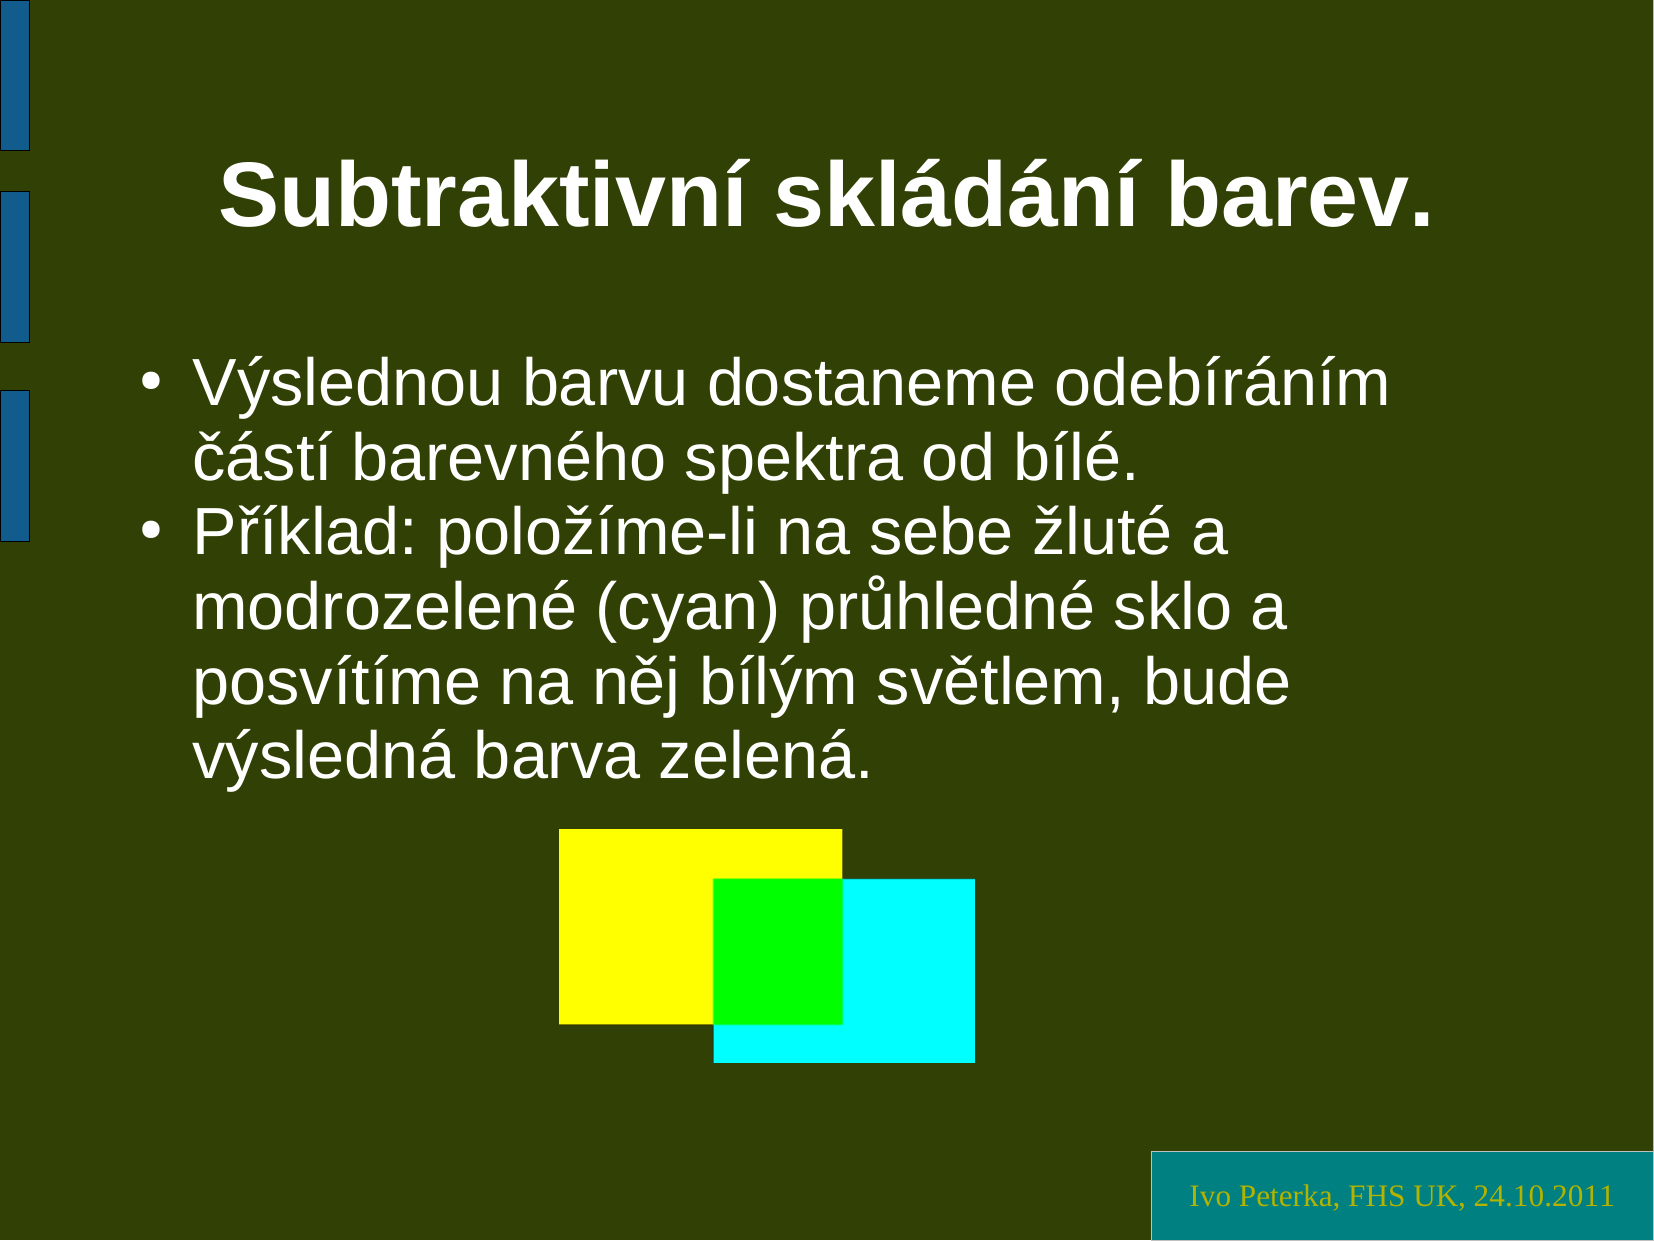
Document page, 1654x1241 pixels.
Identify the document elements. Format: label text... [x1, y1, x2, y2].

title Subtraktivní skládání barev. [121, 98, 1534, 291]
picture [559, 829, 975, 1063]
list Výslednou barvu dostaneme odebíráním částí barevného spektra od bílé. Příklad: položíme-li na sebe žluté a modrozelené (cyan) průhledné sklo a posvítíme na něj bílým světlem, bude výsledná barva zelená. [121, 344, 1534, 1112]
